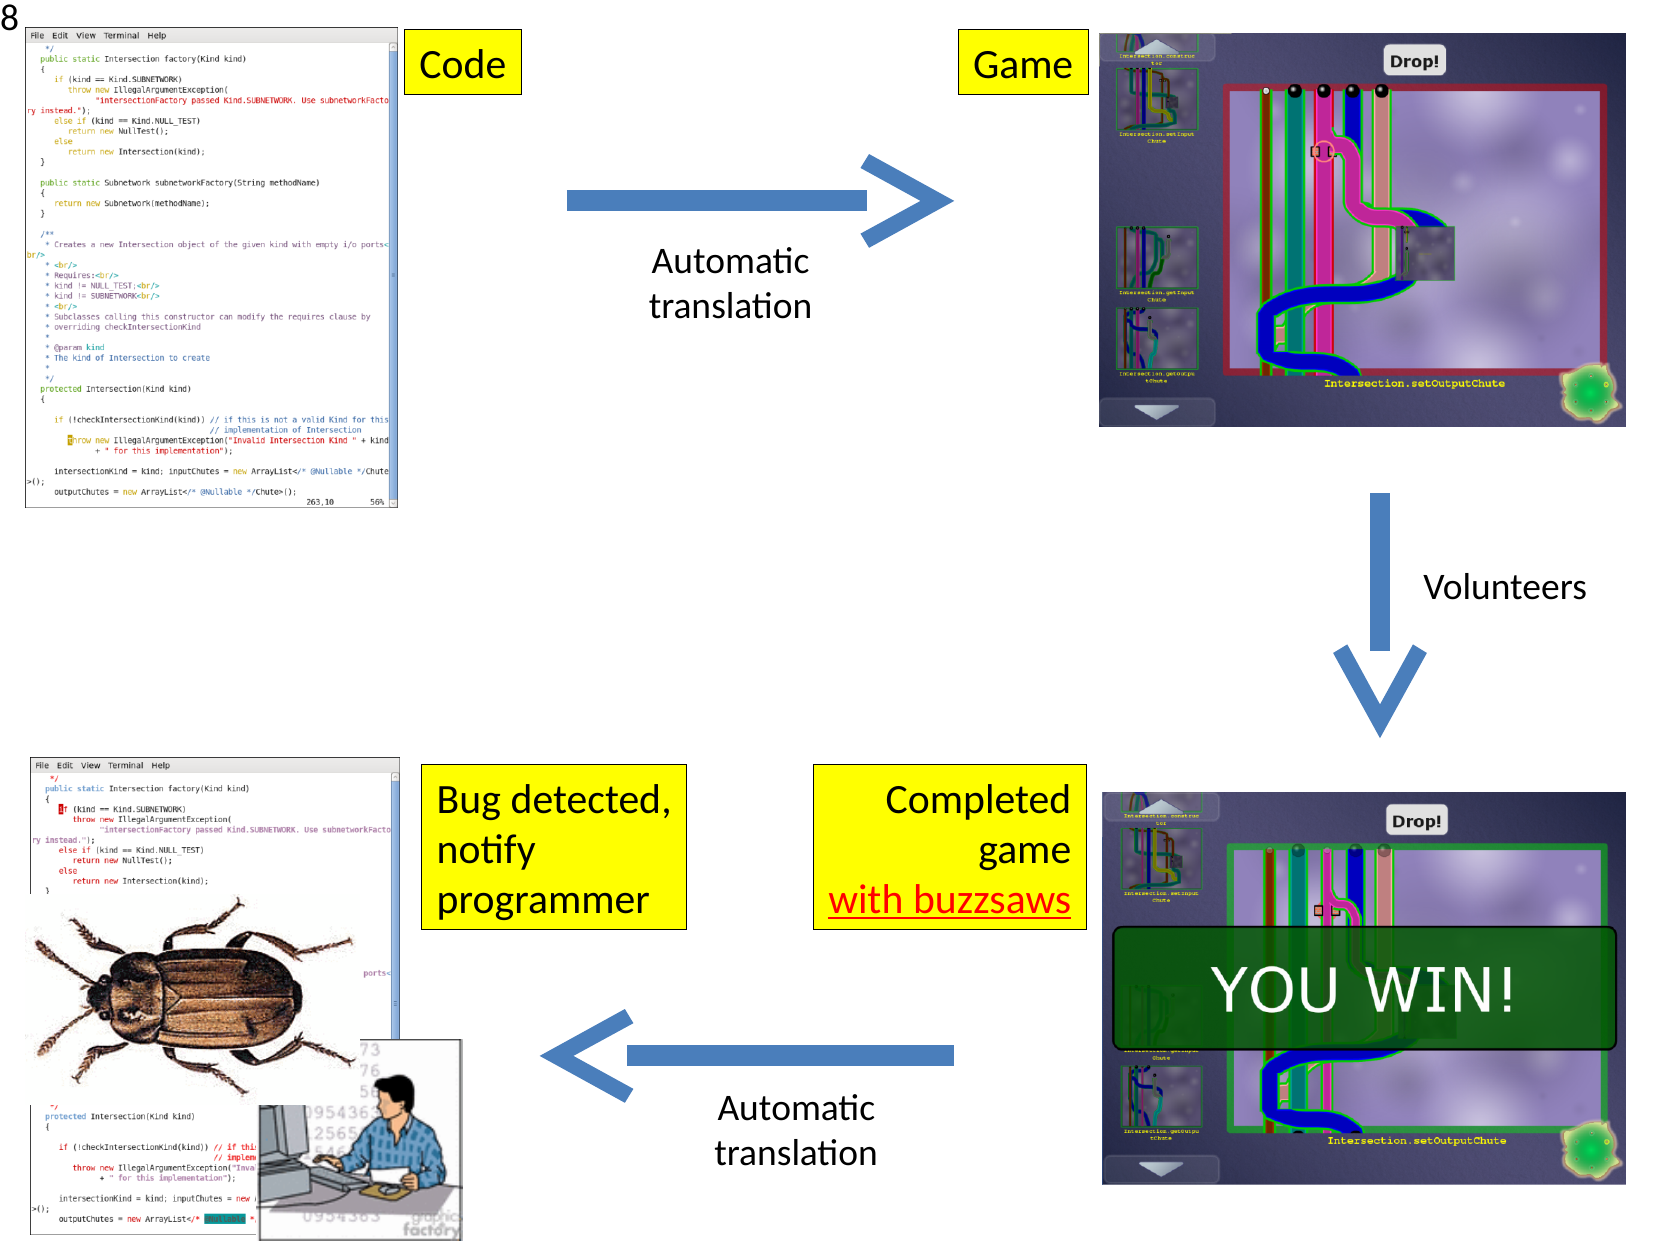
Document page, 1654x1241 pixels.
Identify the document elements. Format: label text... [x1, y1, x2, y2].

picture [1099, 33, 1626, 428]
picture [25, 757, 463, 1241]
text_box Completed game with buzzsaws [813, 764, 1087, 930]
picture [1102, 792, 1626, 1185]
text_box Code [404, 29, 522, 95]
picture [25, 27, 398, 508]
text_box Volunteers [1408, 554, 1603, 615]
text_box Game [958, 29, 1089, 95]
text_box Automatic translation [633, 228, 828, 334]
text_box Automatic translation [699, 1075, 893, 1181]
text_box Bug detected, notify programmer [421, 764, 687, 930]
